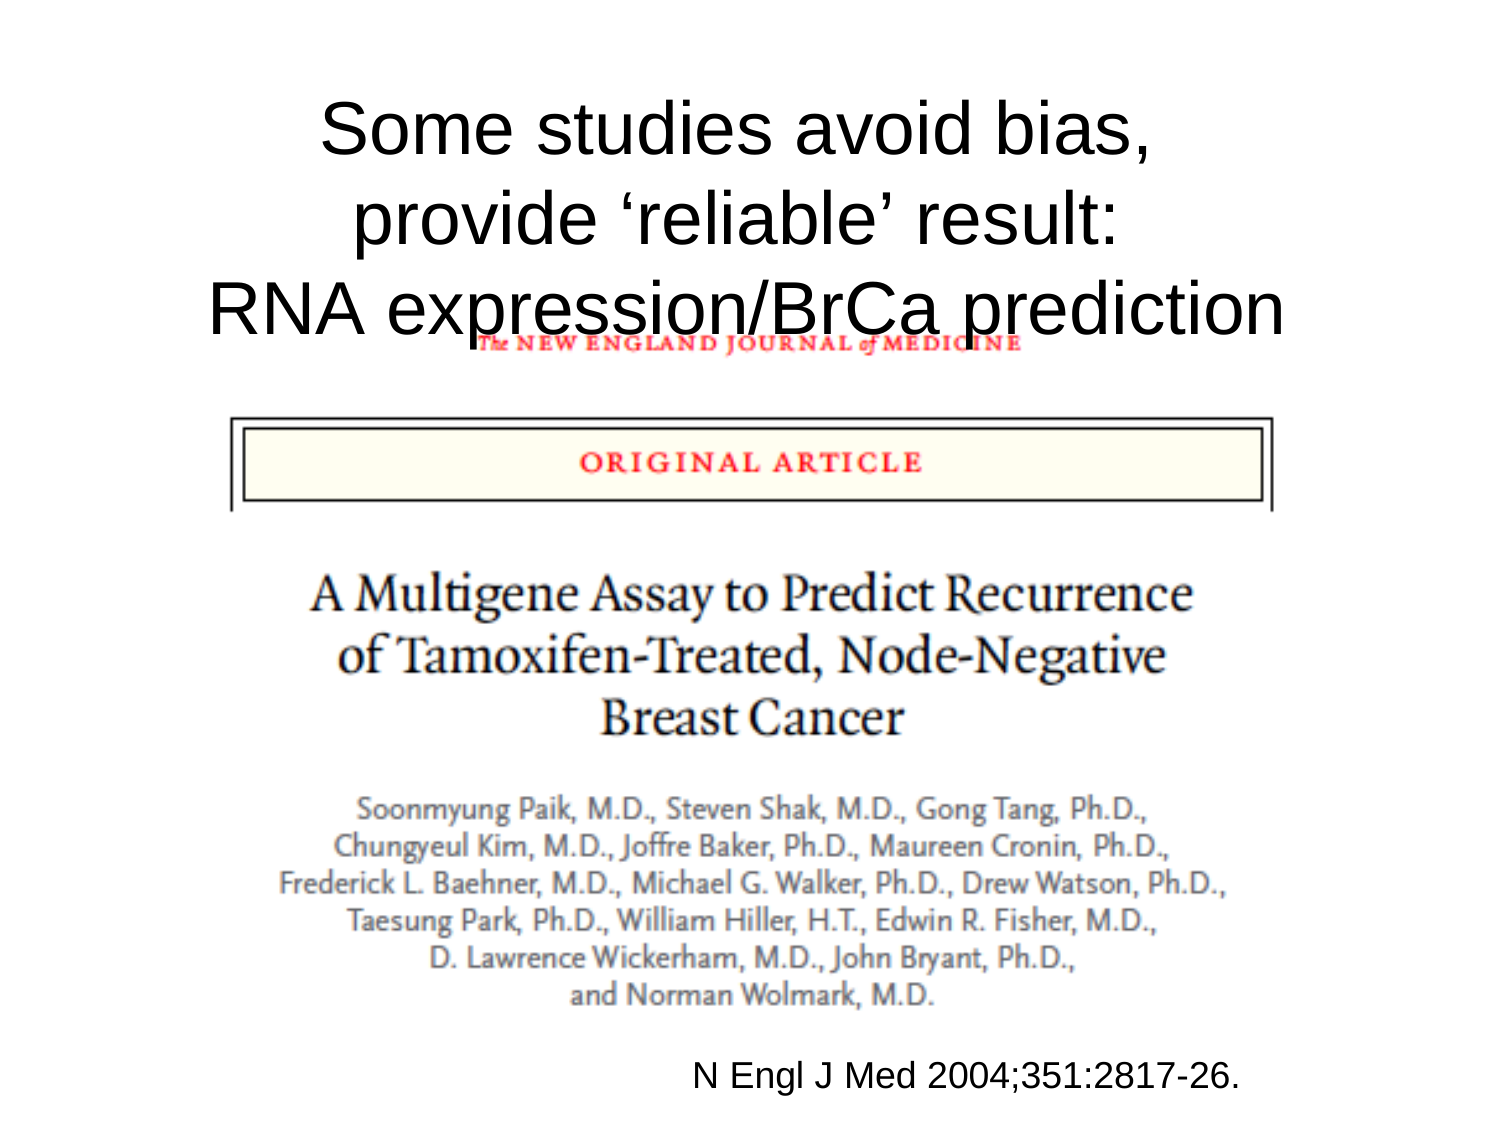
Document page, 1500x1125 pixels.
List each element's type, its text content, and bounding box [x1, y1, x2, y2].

text_box [137, 299, 1326, 1048]
title N Engl J Med 2004;351:2817-26. [174, 974, 1450, 1125]
text_box Some studies avoid bias, provide ‘reliable’ result: RNA expression/BrCa prediction [192, 71, 1303, 357]
